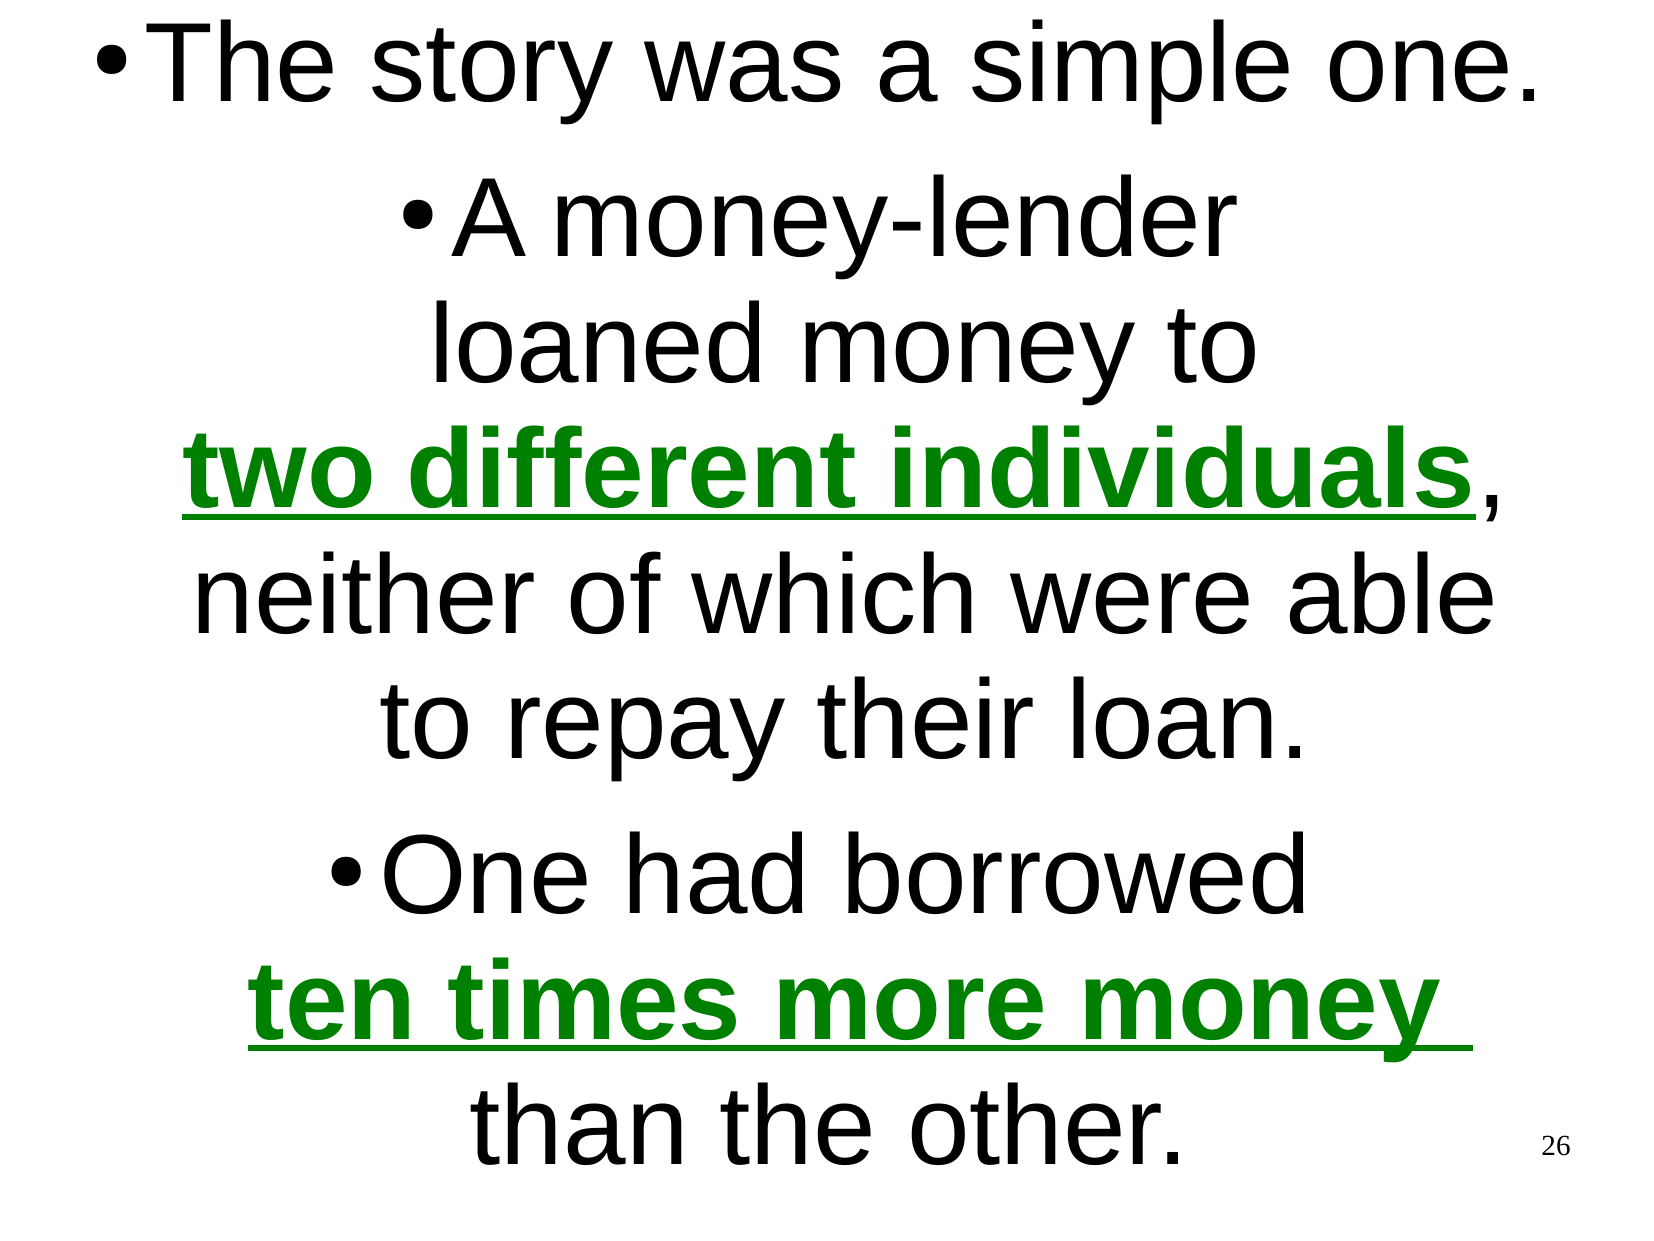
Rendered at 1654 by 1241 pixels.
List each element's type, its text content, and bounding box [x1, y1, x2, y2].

list The story was a simple one. A money-lender loaned money to two different individuals, neither of which were able to repay their loan. One had borrowed ten times more money than the other. [0, 0, 1651, 1238]
